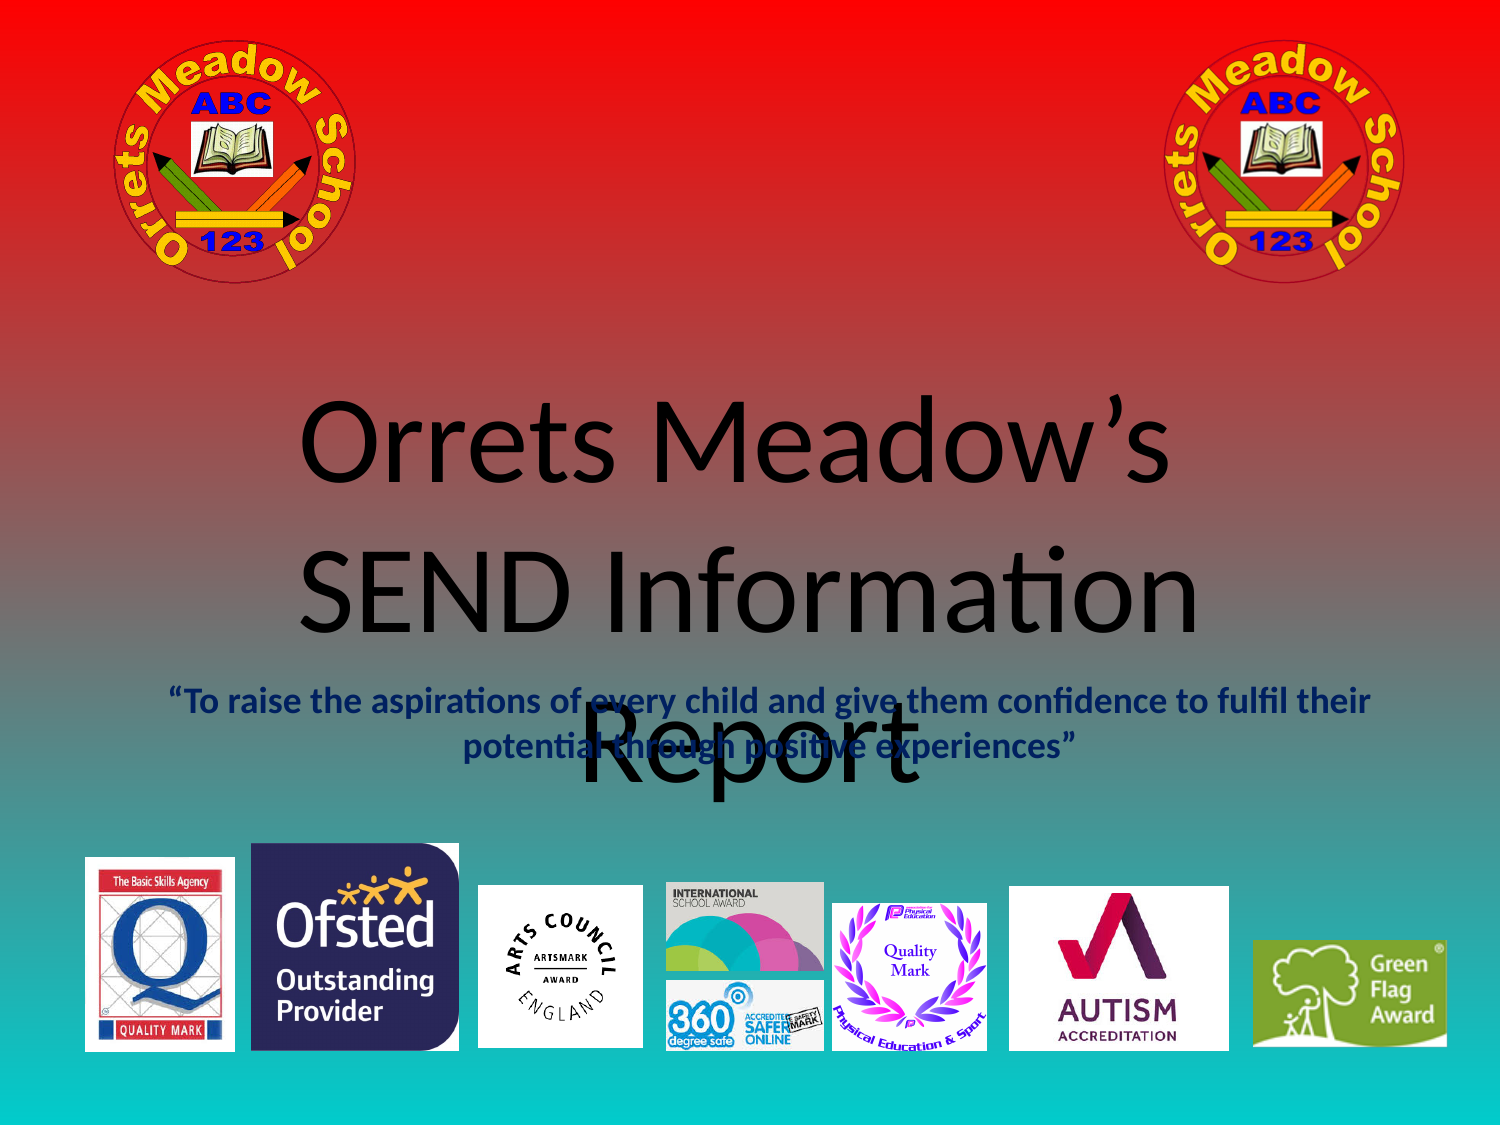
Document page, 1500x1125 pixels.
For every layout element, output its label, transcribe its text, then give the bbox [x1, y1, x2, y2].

picture [666, 980, 824, 1051]
picture [251, 843, 459, 1051]
picture [1009, 886, 1229, 1051]
text_box “To raise the aspirations of every child and give them confidence to fulfil their potential through positive experiences” [135, 668, 1405, 775]
picture [85, 857, 235, 1052]
picture [478, 885, 643, 1048]
title Orrets Meadow’s SEND Information Report [112, 349, 1388, 591]
picture [832, 903, 987, 1052]
picture [1253, 940, 1449, 1049]
picture [666, 882, 824, 971]
picture [1163, 39, 1405, 284]
picture [113, 39, 356, 284]
